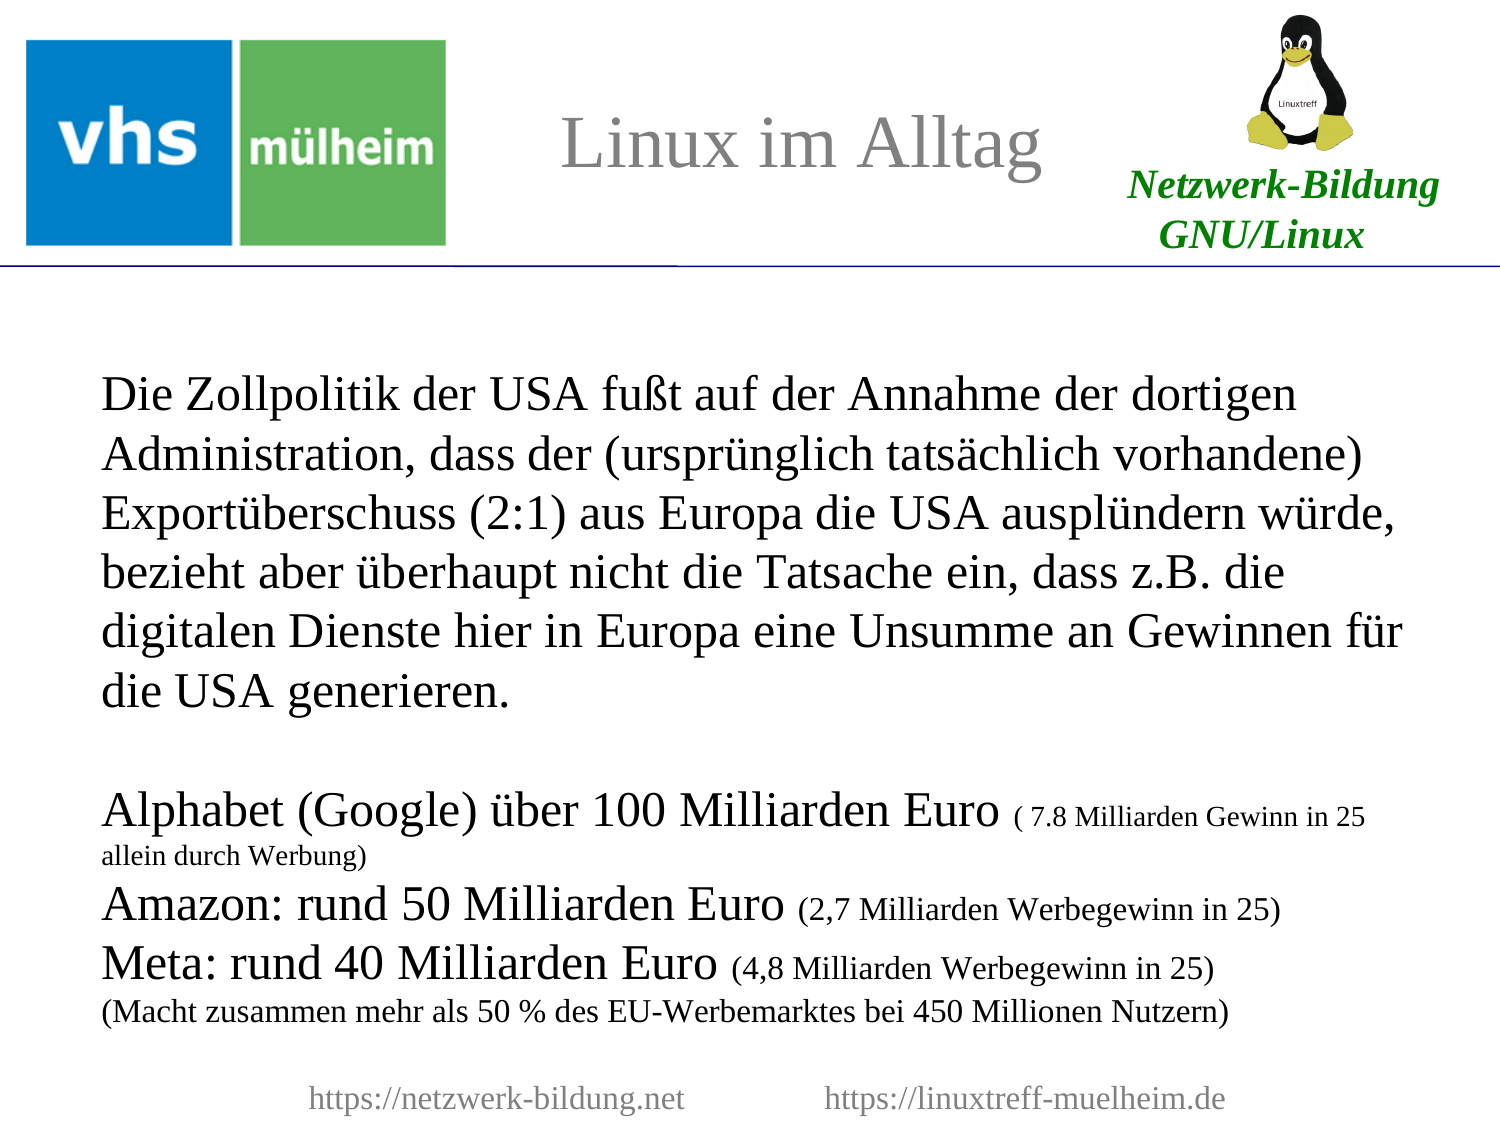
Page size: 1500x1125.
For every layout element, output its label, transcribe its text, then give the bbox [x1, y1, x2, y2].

text_box Die Zollpolitik der USA fußt auf der Annahme der dortigen Administration, dass der (ursprünglich tatsächlich vorhandene) Exportüberschuss (2:1) aus Europa die USA ausplündern würde, bezieht aber überhaupt nicht die Tatsache ein, dass z.B. die digitalen Dienste hier in Europa eine Unsumme an Gewinnen für die USA generieren. Alphabet (Google) über 100 Milliarden Euro ( 7.8 Milliarden Gewinn in 25 allein durch Werbung) Amazon: rund 50 Milliarden Euro (2,7 Milliarden Werbegewinn in 25) Meta: rund 40 Milliarden Euro (4,8 Milliarden Werbegewinn in 25) (Macht zusammen mehr als 50 % des EU-Werbemarktes bei 450 Millionen Nutzern) [86, 355, 1453, 1045]
text_box Netzwerk-Bildung GNU/Linux [1112, 151, 1467, 267]
picture [1246, 13, 1353, 152]
picture [14, 32, 461, 254]
text_box Linux im Alltag [525, 88, 1079, 195]
text_box https://netzwerk-bildung.net https://linuxtreff-muelheim.de [34, 1070, 1500, 1125]
